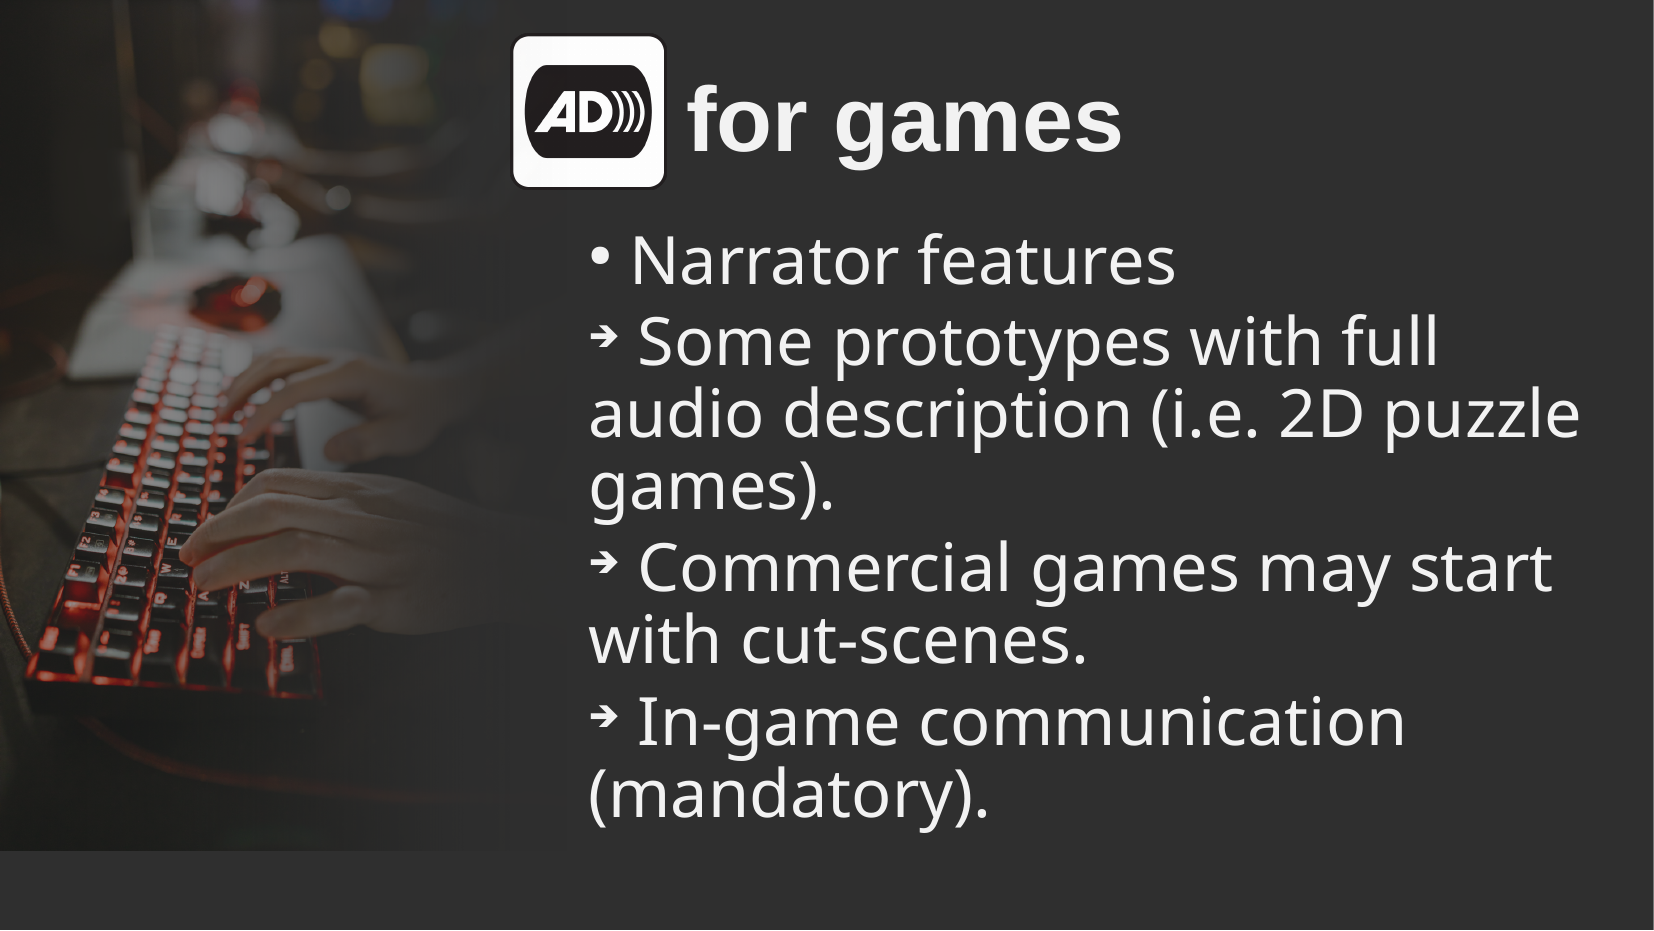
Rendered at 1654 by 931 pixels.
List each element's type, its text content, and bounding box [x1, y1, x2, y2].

subtitle Narrator features Some prototypes with full audio description (i.e. 2D puzzle games). Commercial games may start with cut-scenes. In-game communication (mandatory). [588, 217, 1607, 787]
title AD for games [567, 37, 1571, 193]
picture [0, 0, 667, 851]
